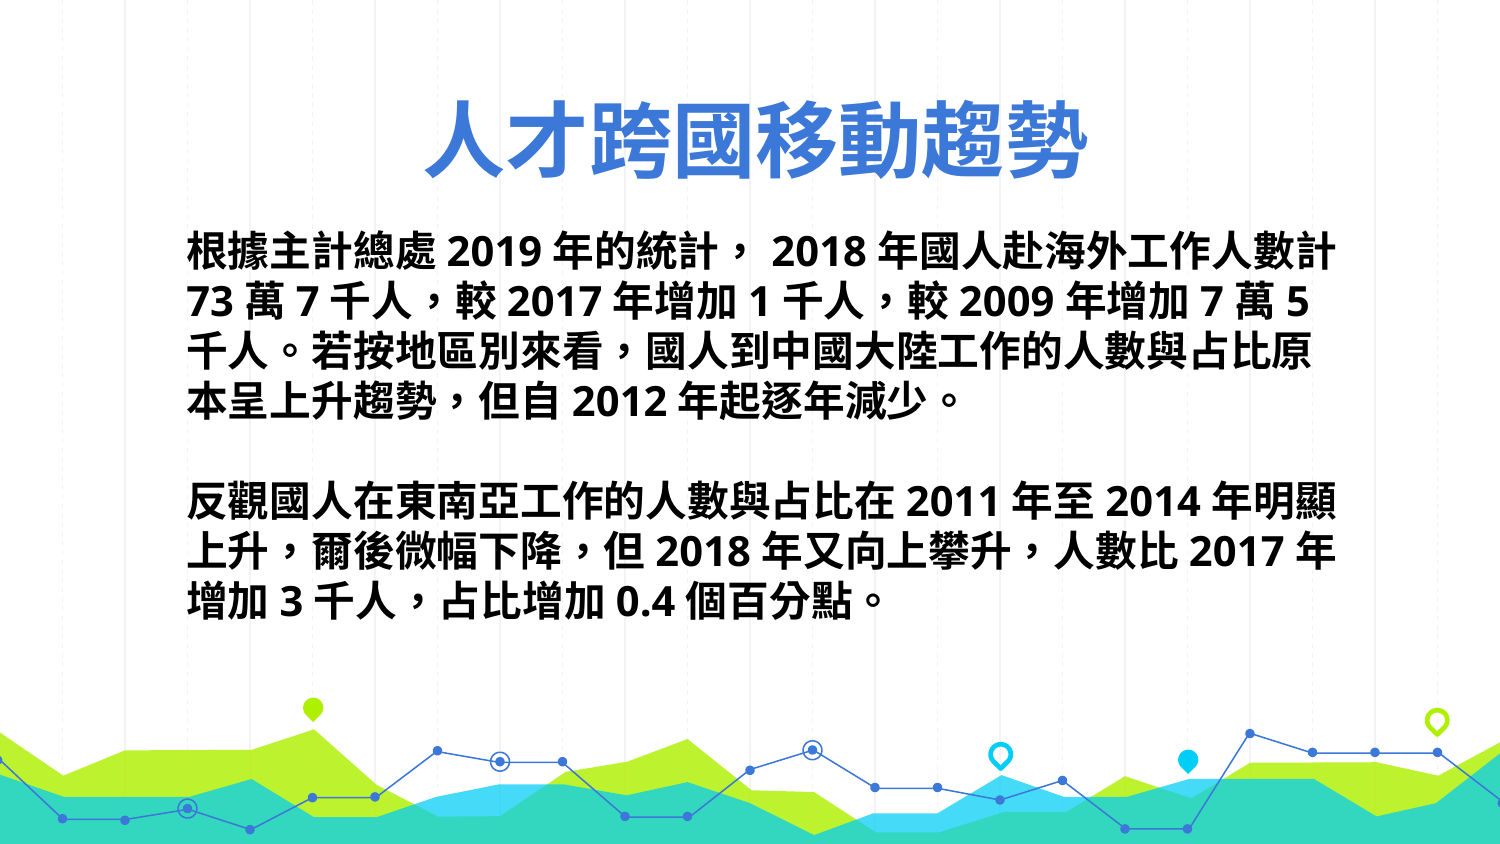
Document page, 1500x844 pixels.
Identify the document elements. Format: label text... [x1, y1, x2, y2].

text_box 人才跨國移動趨勢 [88, 55, 1423, 222]
list 根據主計總處2019年的統計，2018年國人赴海外工作人數計73萬7千人，較2017年增加1千人，較2009年增加7萬5千人。若按地區別來看，國人到中國大陸工作的人數與占比原本呈上升趨勢，但自2012年起逐年減少。 反觀國人在東南亞工作的人數與占比在2011年至2014年明顯上升，爾後微幅下降，但2018年又向上攀升，人數比2017年增加3千人，占比增加0.4個百分點。 [171, 222, 1353, 670]
